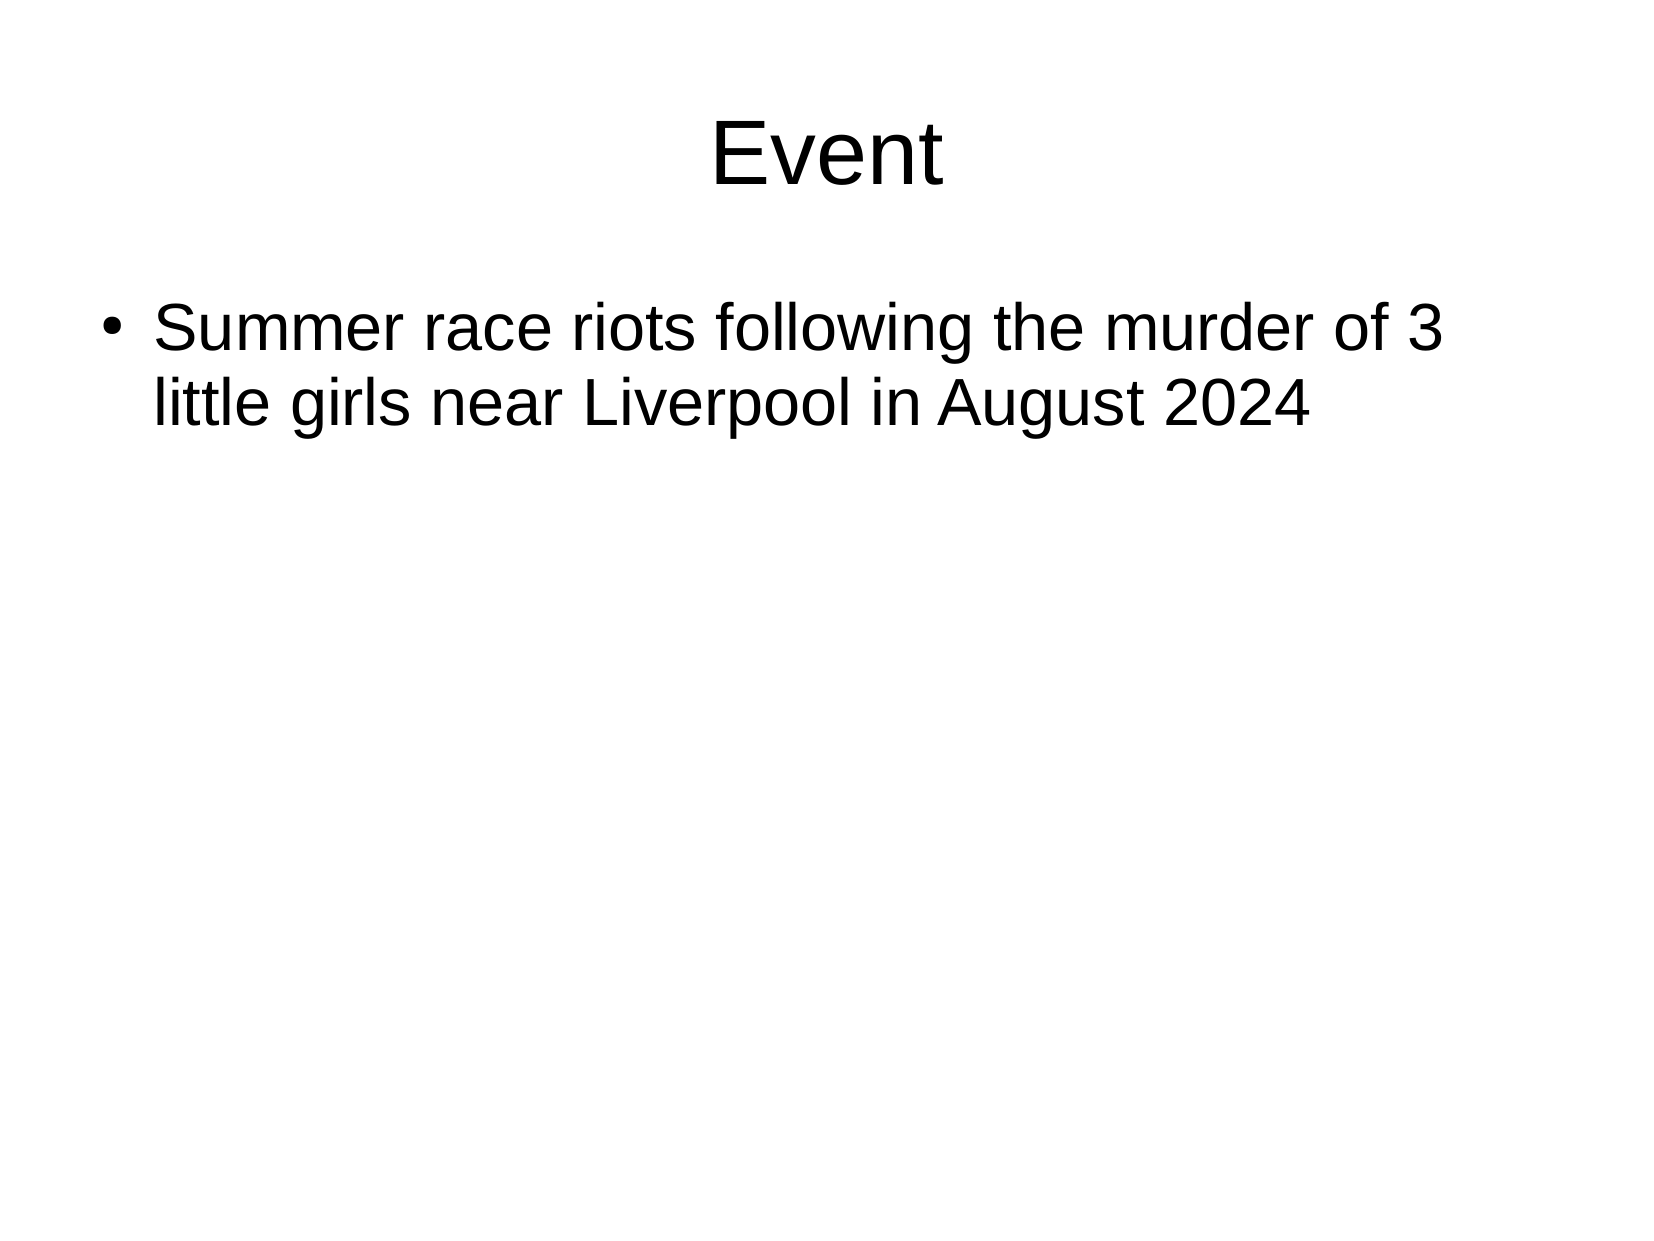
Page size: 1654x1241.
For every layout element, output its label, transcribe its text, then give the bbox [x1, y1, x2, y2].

title Event [82, 49, 1571, 257]
list Summer race riots following the murder of 3 little girls near Liverpool in August 2024 [82, 290, 1571, 1109]
